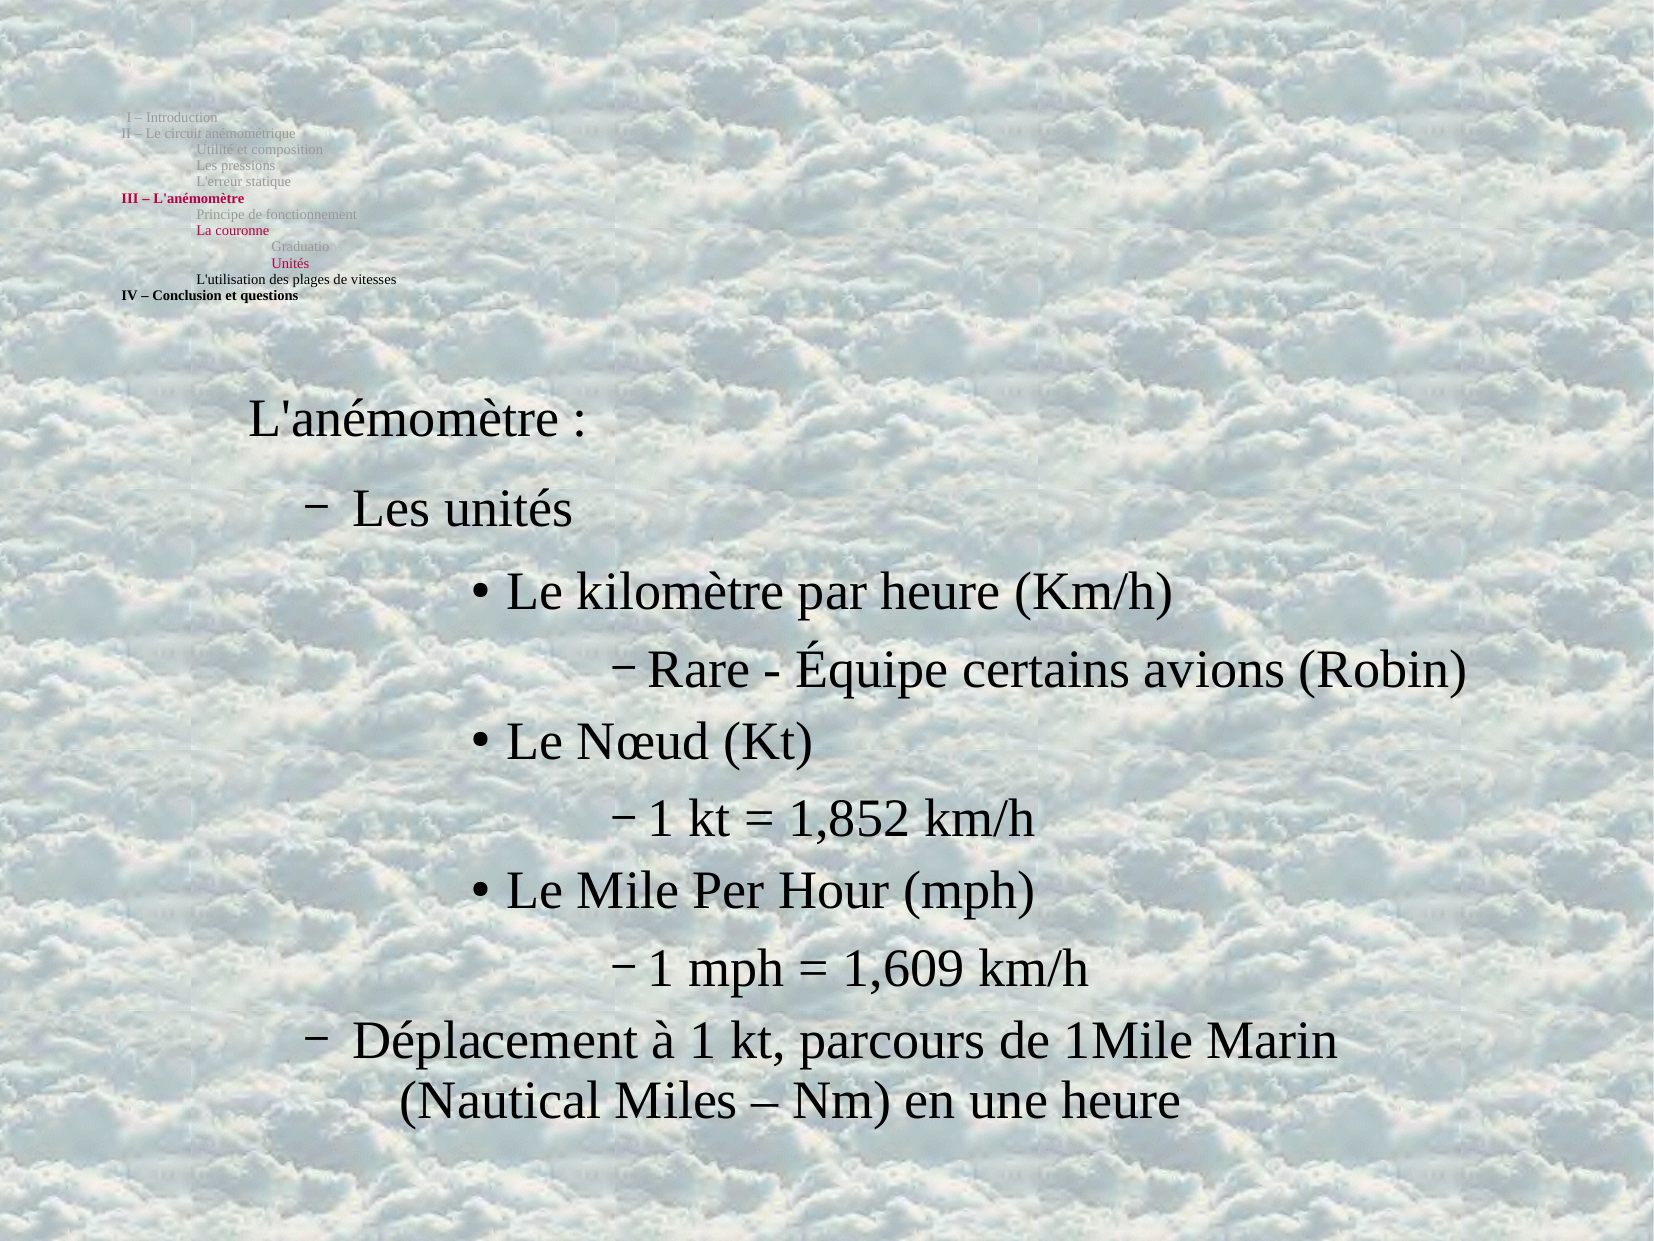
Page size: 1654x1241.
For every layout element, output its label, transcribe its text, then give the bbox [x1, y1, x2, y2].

picture [0, 0, 1654, 1241]
list L'anémomètre : Les unités Le kilomètre par heure (Km/h) Rare - Équipe certains avions (Robin) Le Nœud (Kt) 1 kt = 1,852 km/h Le Mile Per Hour (mph) 1 mph = 1,609 km/h Déplacement à 1 kt, parcours de 1Mile Marin (Nautical Miles – Nm) en une heure [116, 388, 1514, 1181]
title I – Introduction II – Le circuit anémométrique Utilité et composition Les pressions L'erreur statique III – L'anémomètre Principe de fonctionnement La couronne Graduations Unités L'utilisation des plages de vitesses IV – Conclusion et questions [121, 102, 1534, 310]
